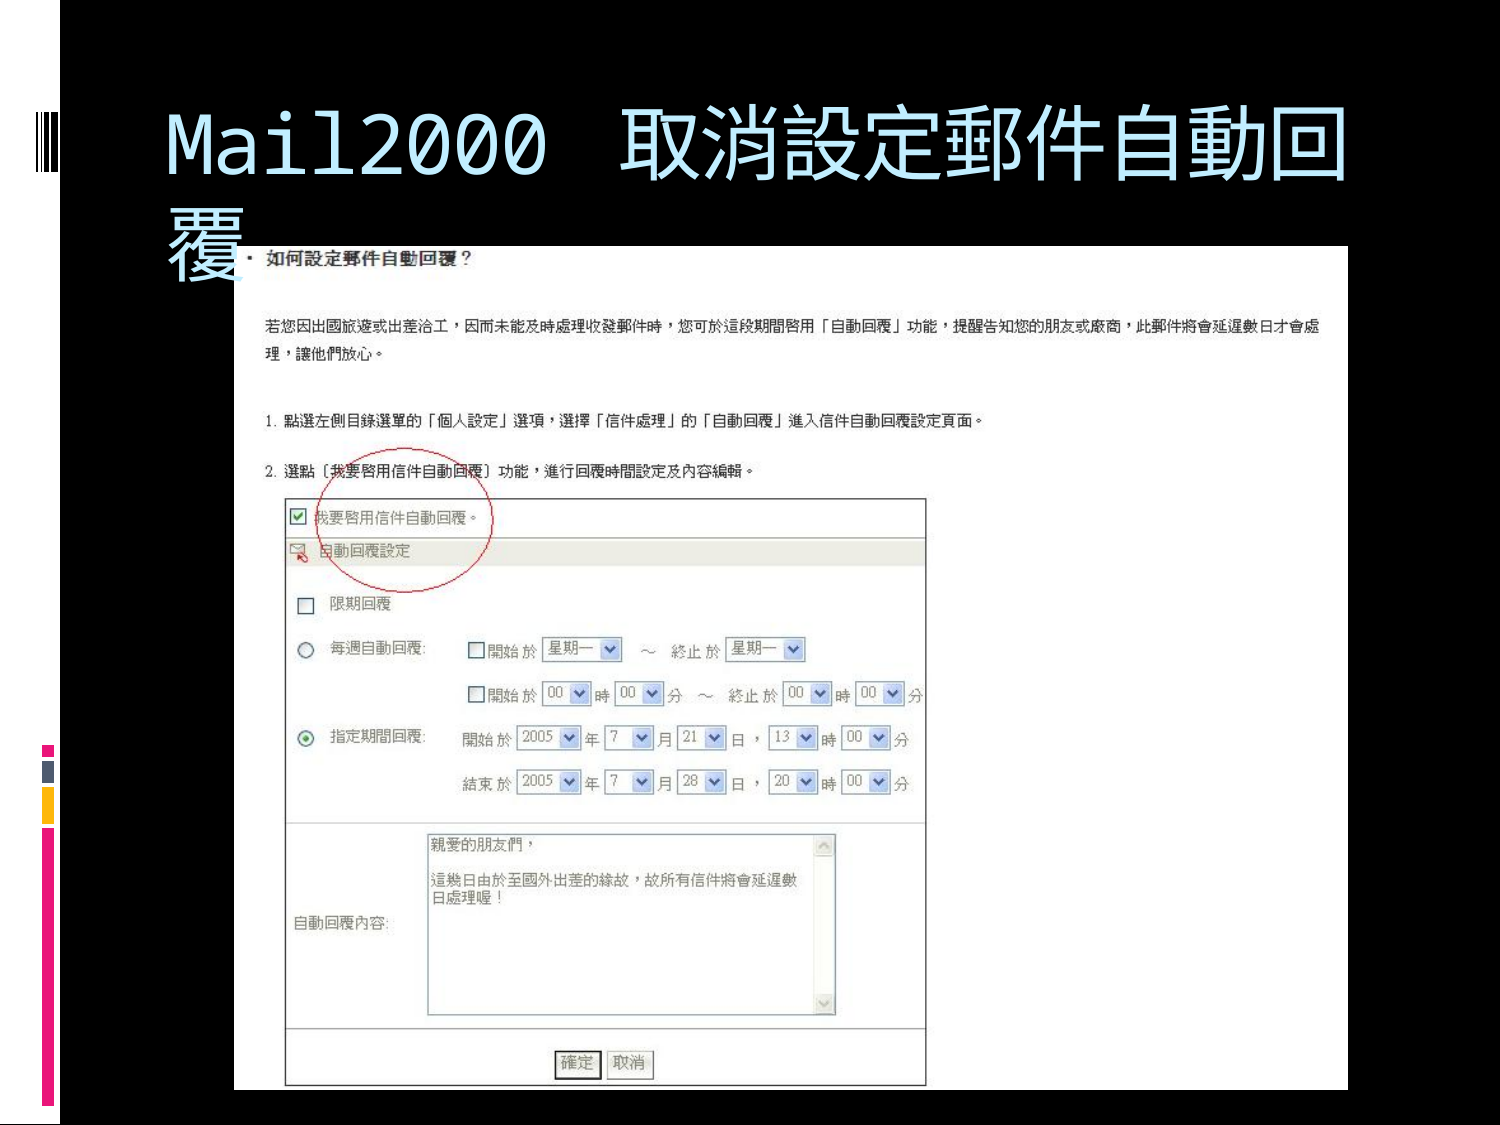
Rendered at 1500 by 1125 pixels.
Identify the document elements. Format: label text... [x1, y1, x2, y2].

picture [234, 246, 1348, 1090]
title Mail2000 取消設定郵件自動回覆 [150, 84, 1426, 235]
